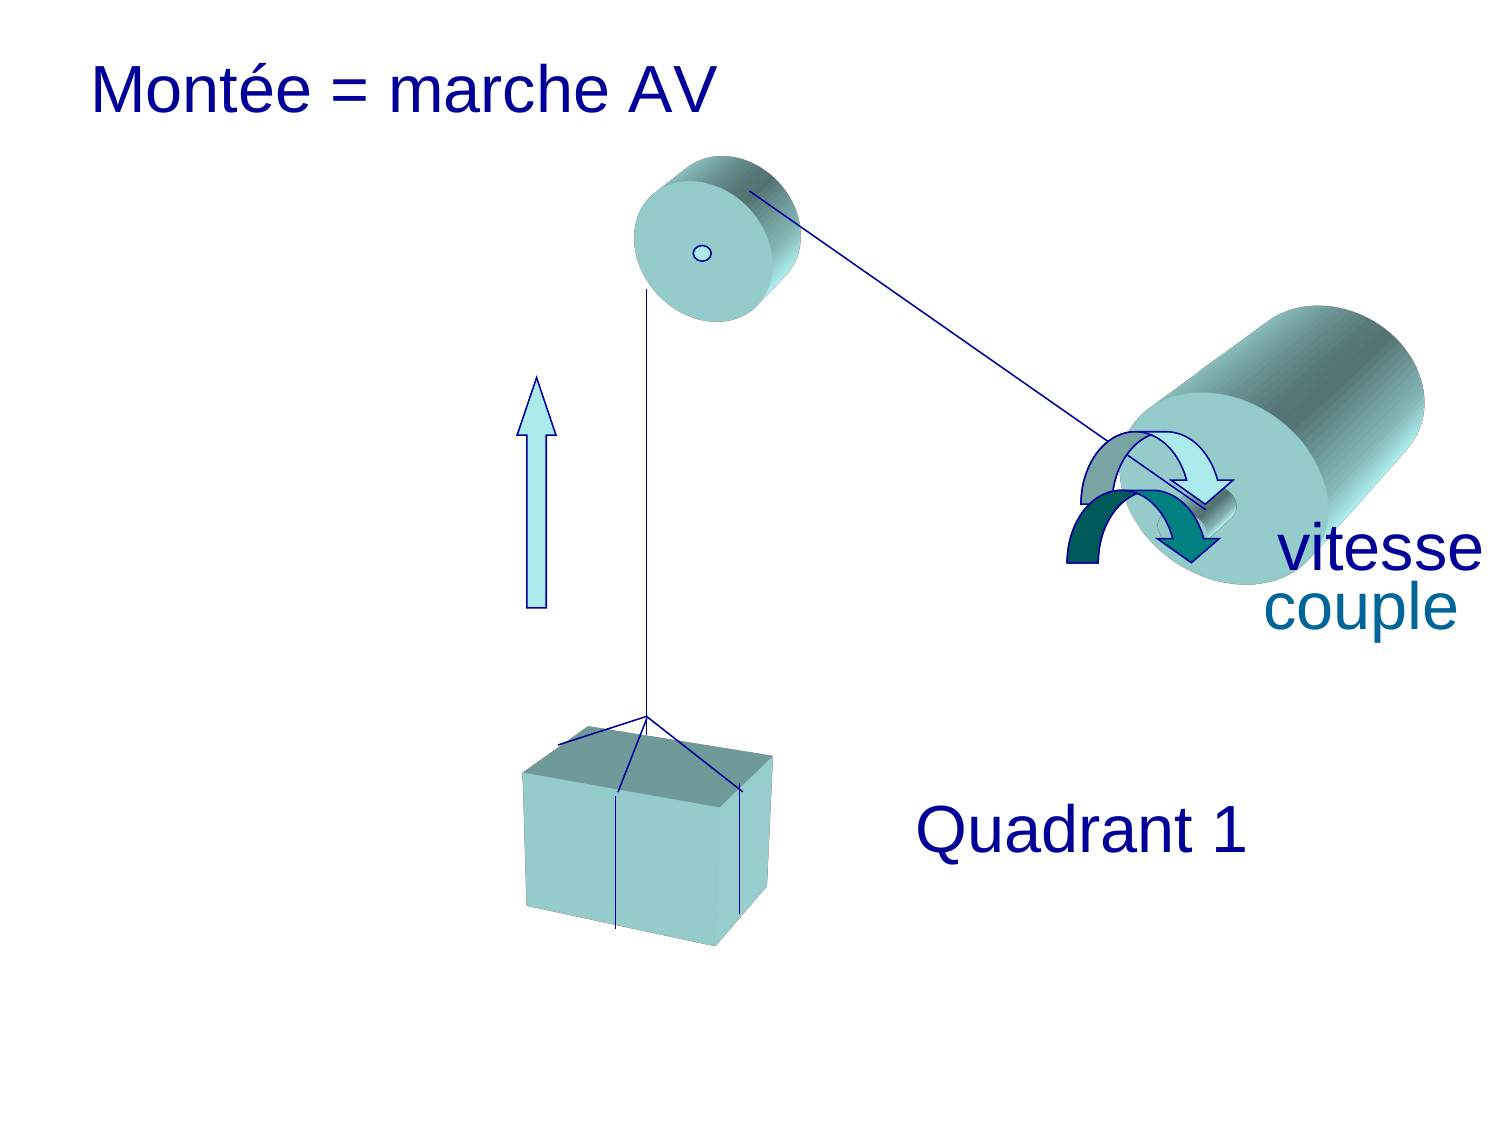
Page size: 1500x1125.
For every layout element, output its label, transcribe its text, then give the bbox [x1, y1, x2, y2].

text_box Quadrant 1 [900, 778, 1264, 874]
text_box [1067, 306, 1424, 584]
text_box [635, 157, 800, 321]
text_box [572, 727, 601, 739]
text_box vitesse [1352, 538, 1371, 549]
text_box vitesse [1456, 538, 1475, 549]
text_box couple [1248, 555, 1475, 651]
text_box vitesse [1262, 496, 1500, 592]
text_box [522, 730, 772, 945]
text_box [517, 377, 557, 608]
text_box Montée = marche AV [75, 38, 734, 134]
